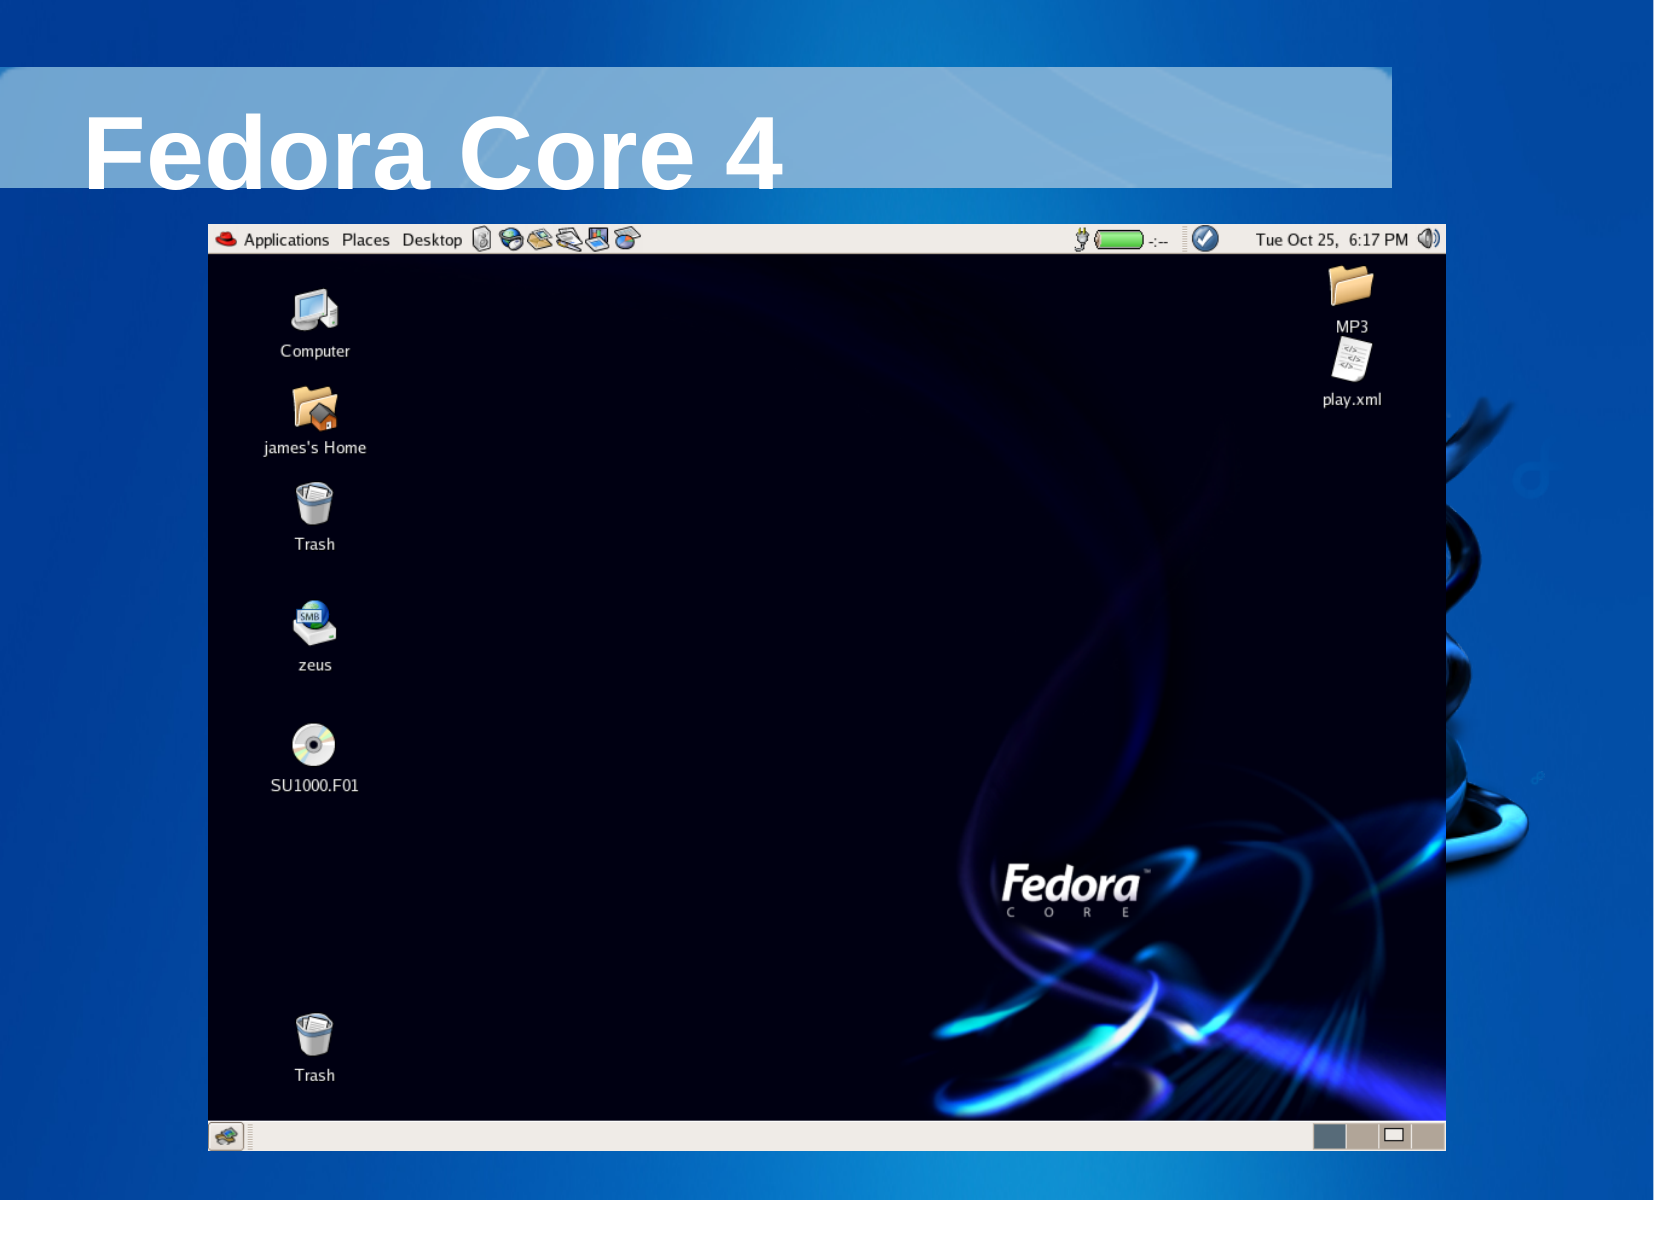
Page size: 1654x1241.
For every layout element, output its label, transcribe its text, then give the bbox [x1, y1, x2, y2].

title Fedora Core 4 [82, 49, 1571, 257]
picture [0, 0, 1654, 1200]
